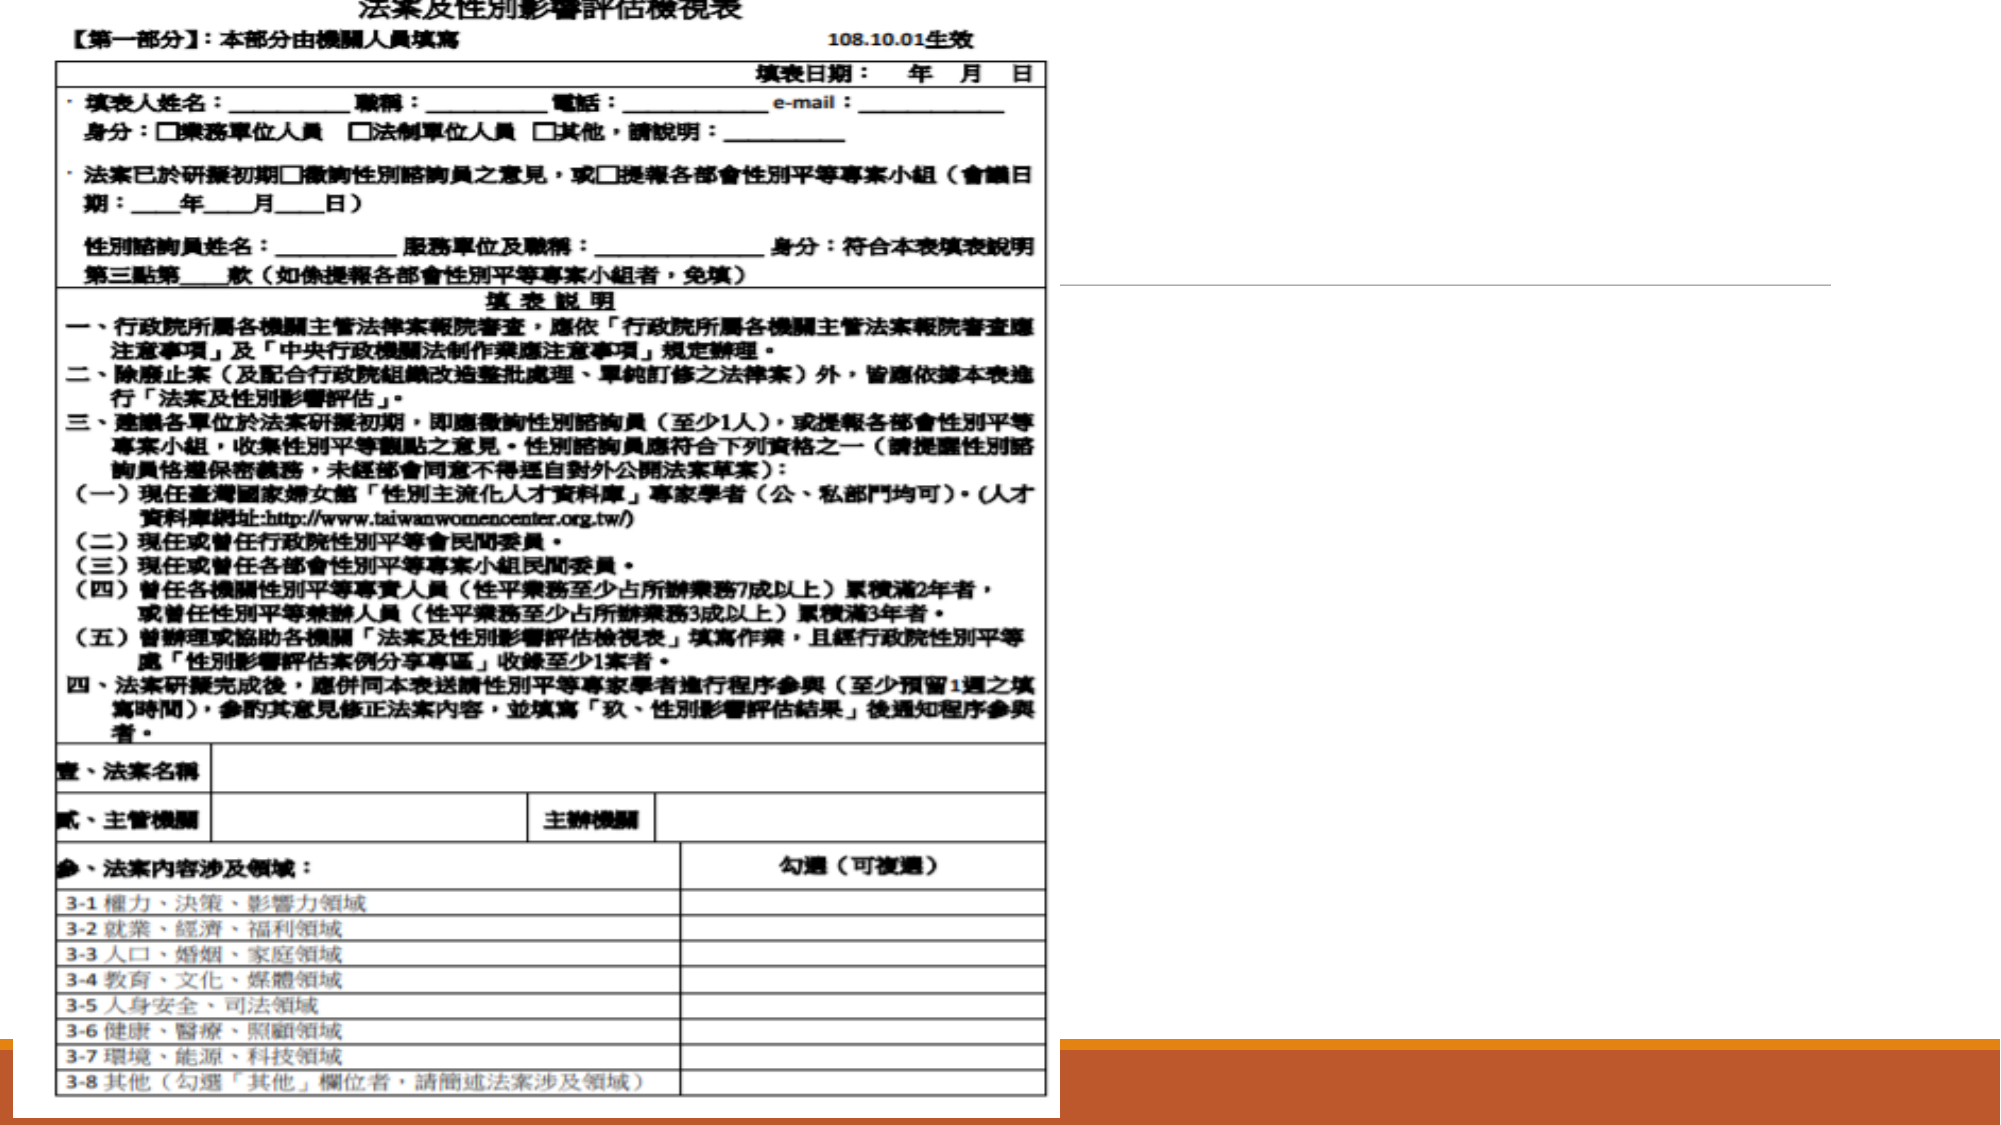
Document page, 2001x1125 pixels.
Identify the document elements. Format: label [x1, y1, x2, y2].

picture [13, 0, 1060, 1118]
